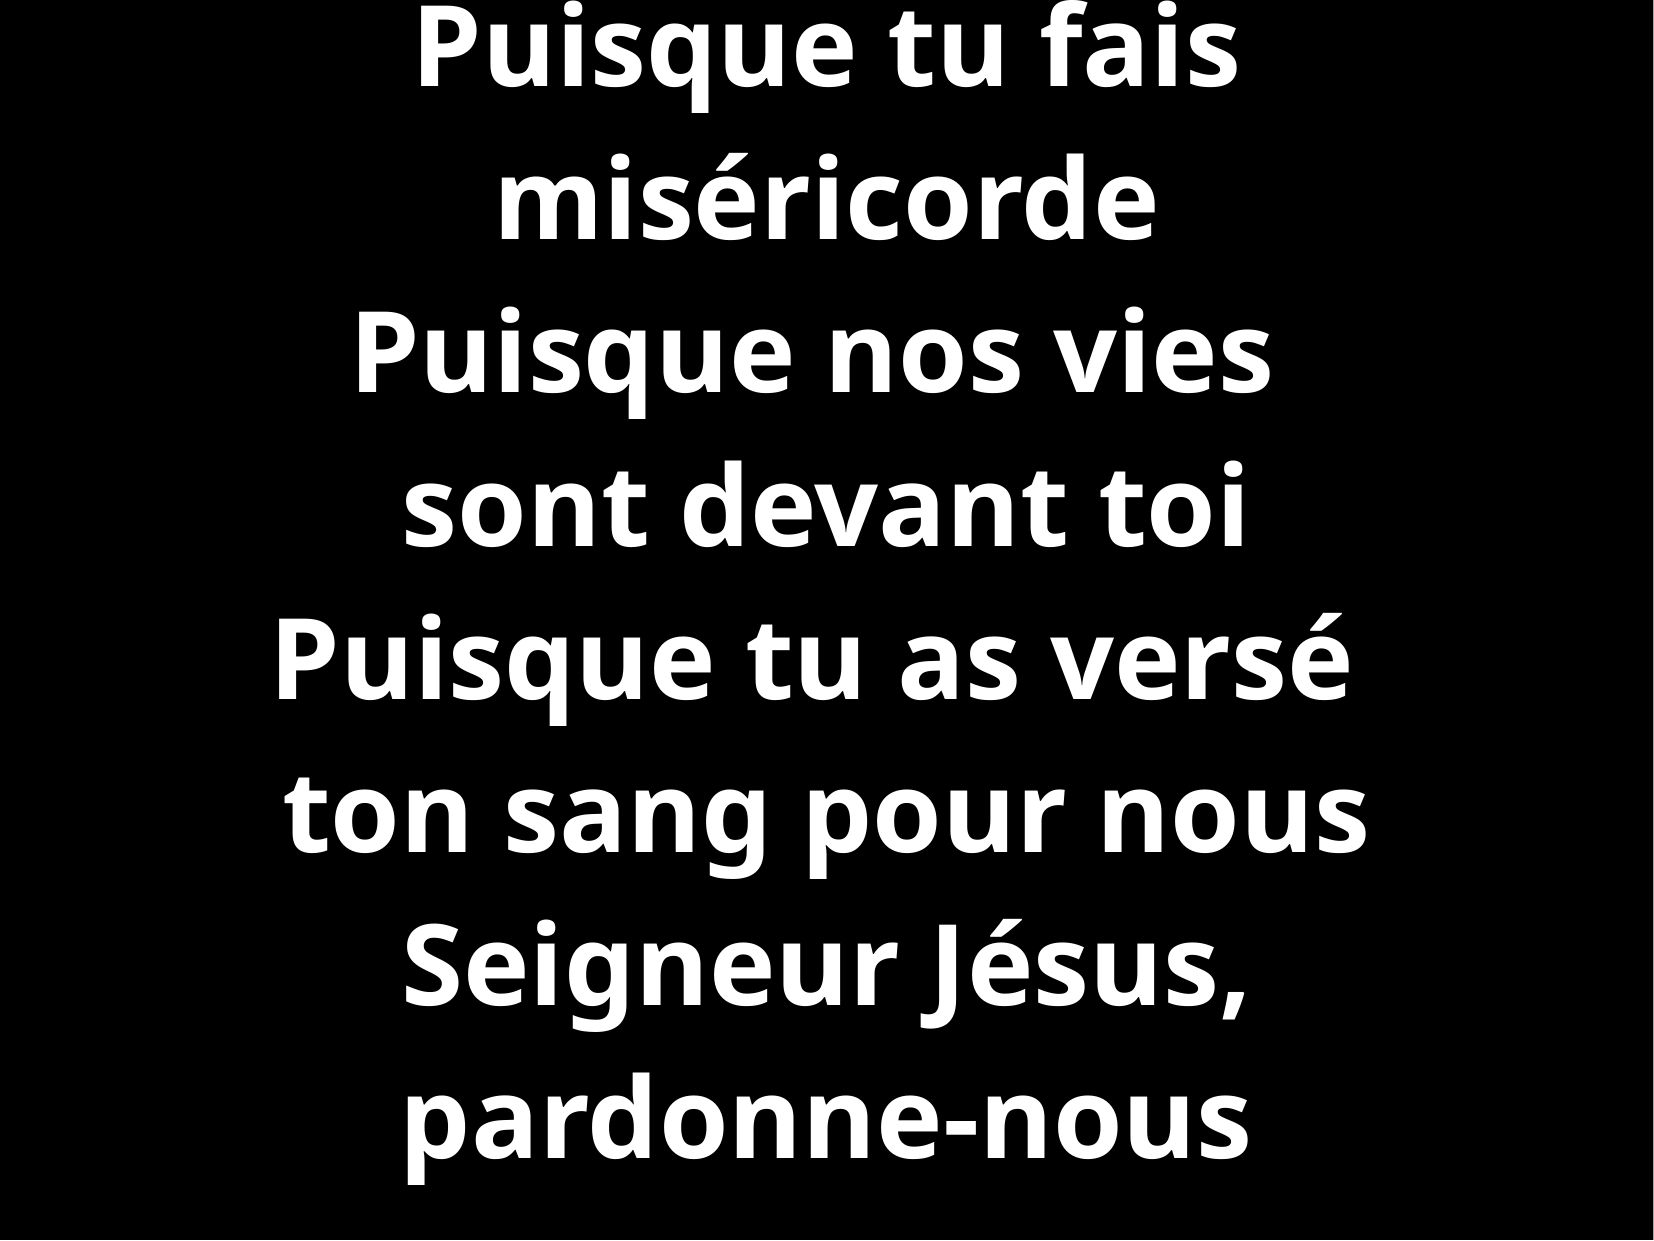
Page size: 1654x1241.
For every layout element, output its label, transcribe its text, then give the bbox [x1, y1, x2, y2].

subtitle Puisque tu fais miséricorde Puisque nos vies sont devant toi Puisque tu as versé ton sang pour nous Seigneur Jésus, pardonne-nous [82, 30, 1571, 1128]
